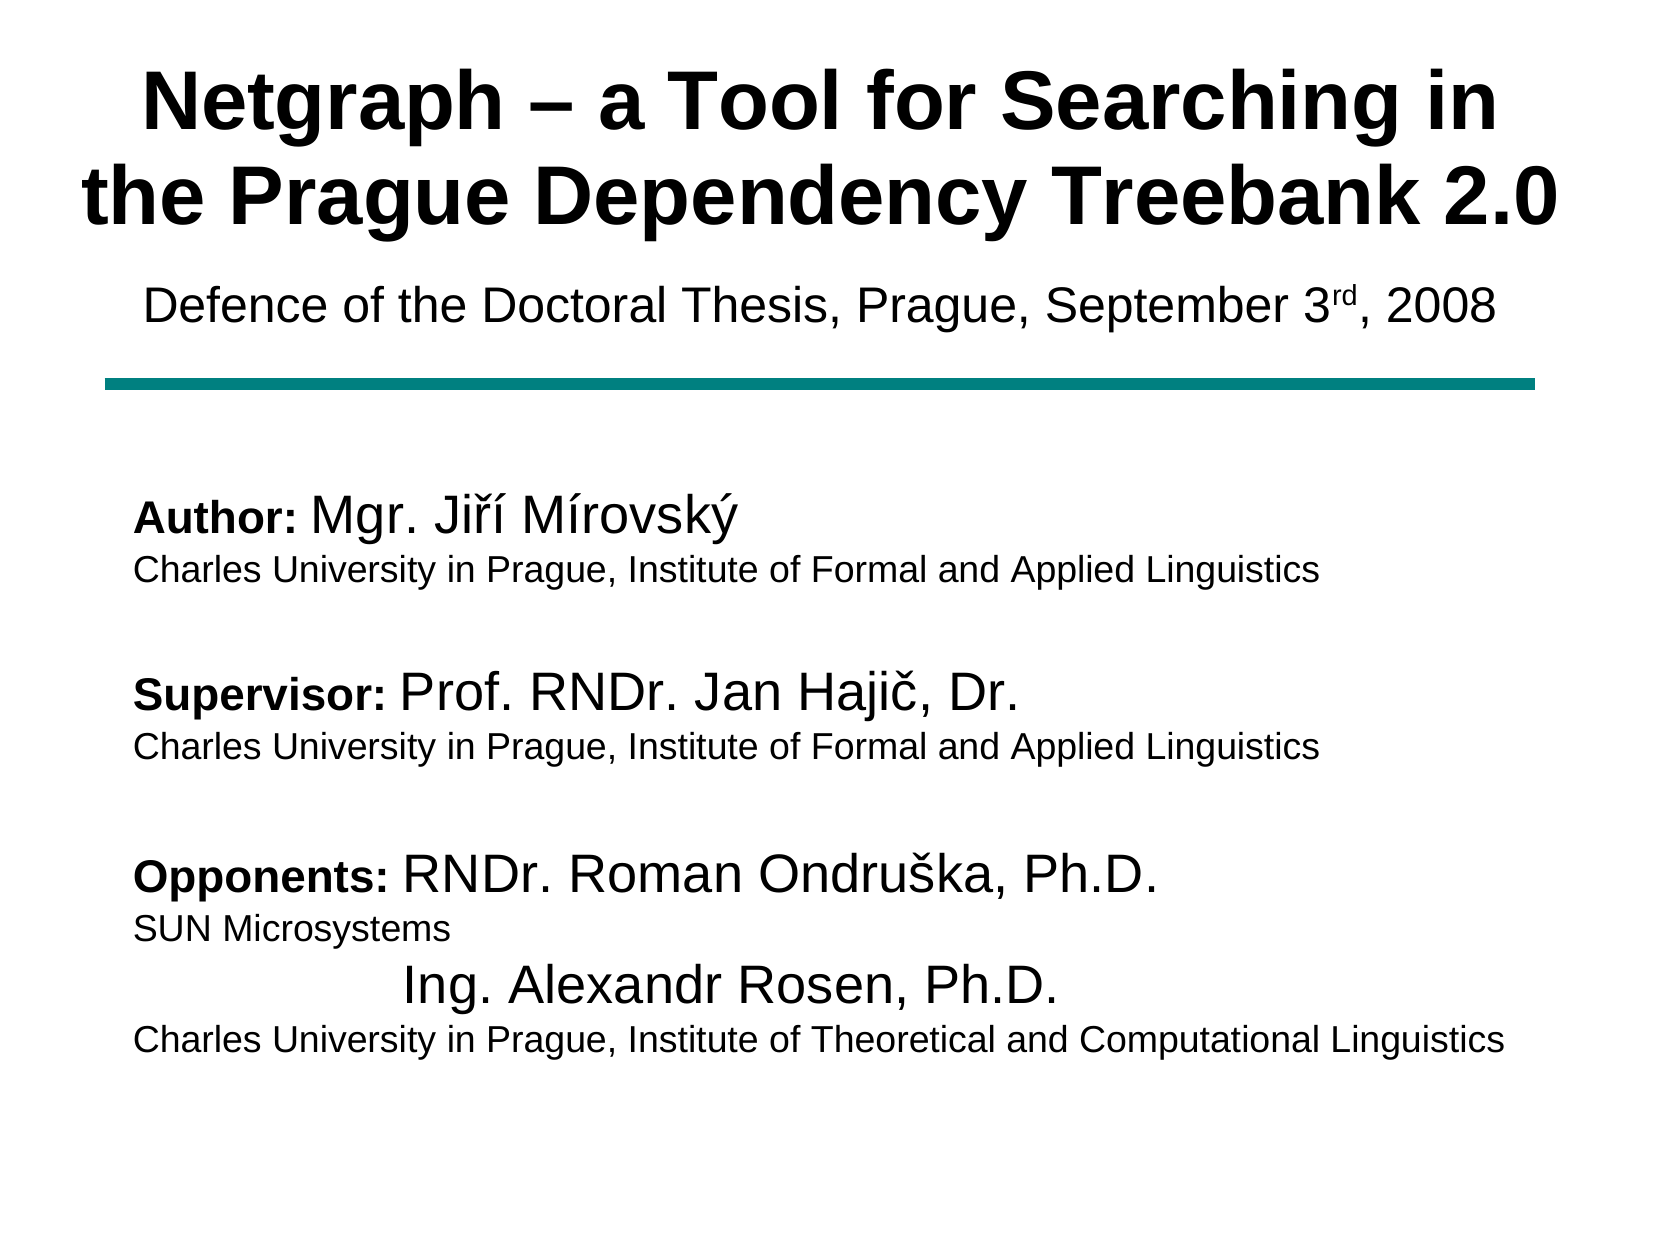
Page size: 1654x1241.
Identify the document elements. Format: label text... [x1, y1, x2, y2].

text_box Supervisor: Prof. RNDr. Jan Hajič, Dr. Charles University in Prague, Institute of Formal and Applied Linguistics [118, 649, 1536, 771]
text_box Defence of the Doctoral Thesis, Prague, September 3rd, 2008 [88, 265, 1565, 339]
text_box Author: Mgr. Jiří Mírovský Charles University in Prague, Institute of Formal and Applied Linguistics [118, 472, 1536, 594]
text_box Opponents: RNDr. Roman Ondruška, Ph.D. SUN Microsystems Ing. Alexandr Rosen, Ph.D. Charles University in Prague, Institute of Theoretical and Computational Linguistics [118, 831, 1536, 1063]
title Netgraph – a Tool for Searching in the Prague Dependency Treebank 2.0 [76, 29, 1565, 266]
